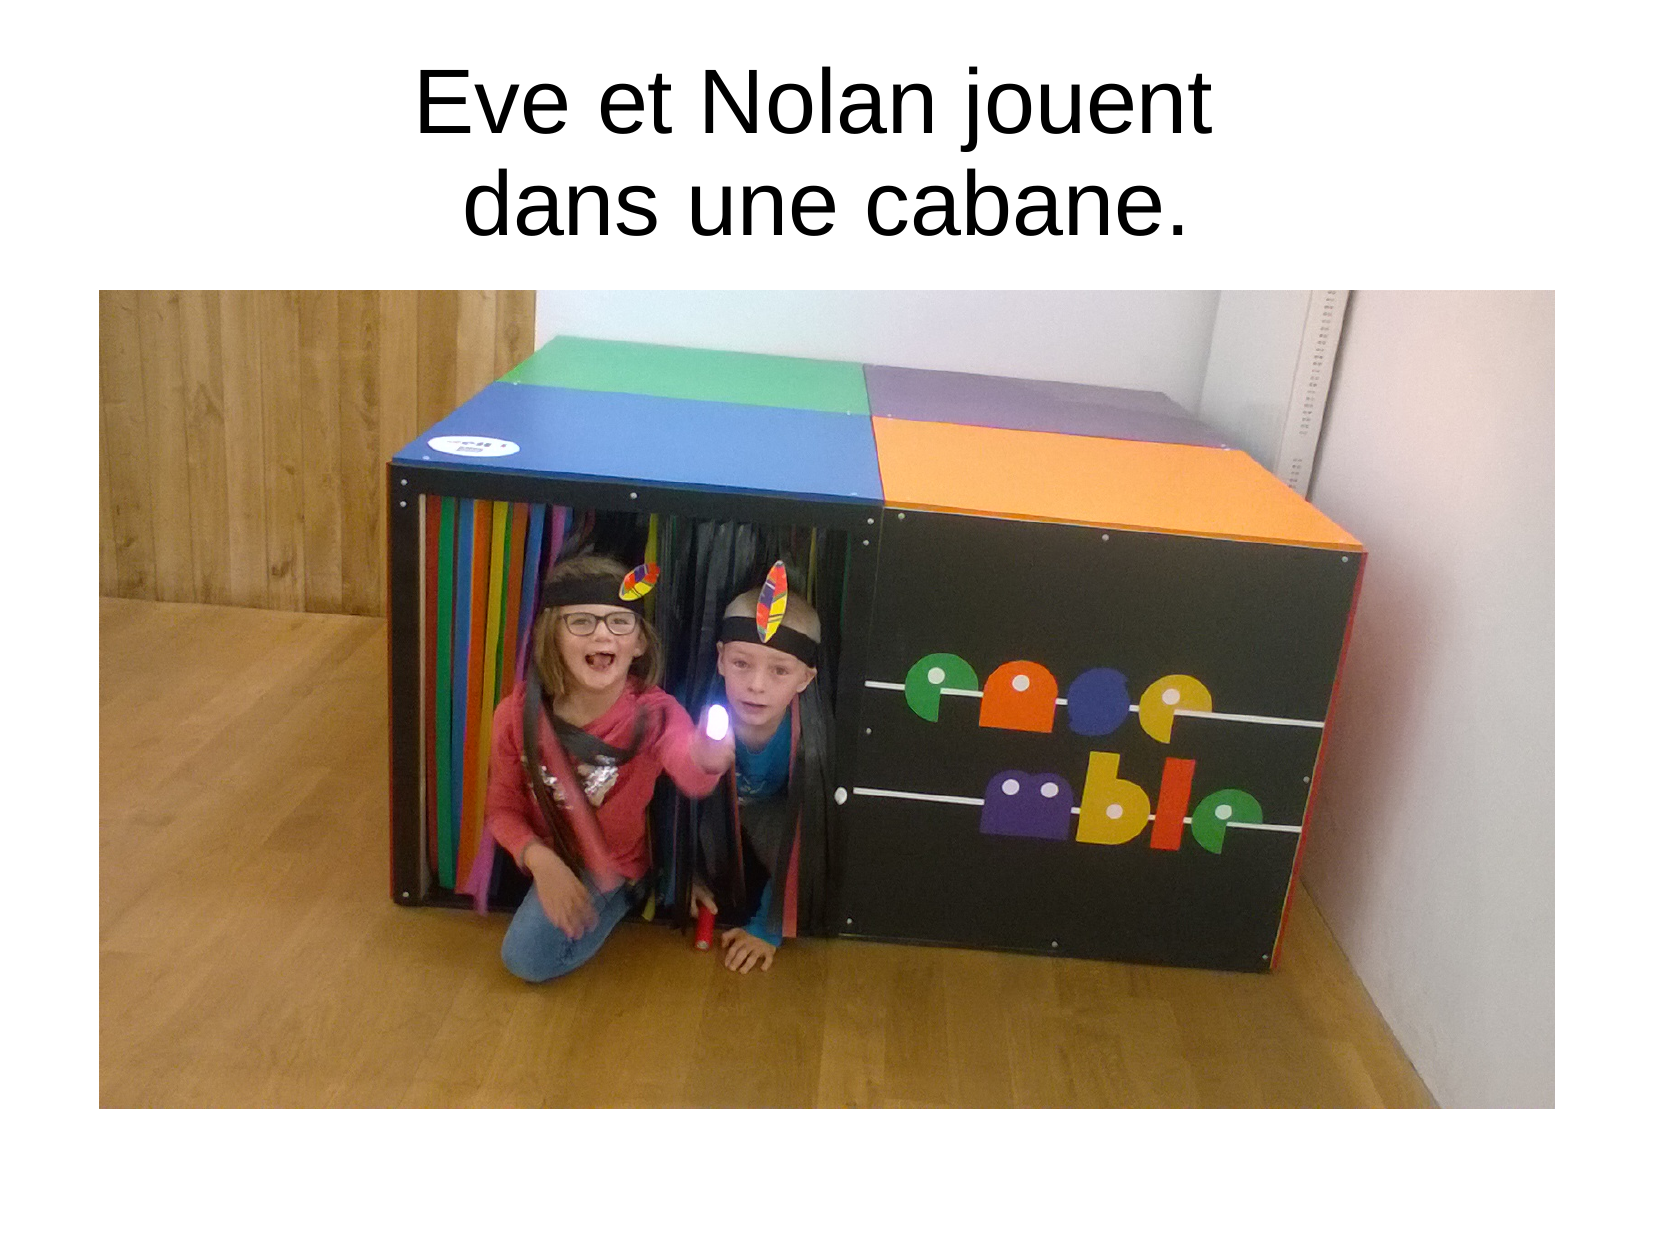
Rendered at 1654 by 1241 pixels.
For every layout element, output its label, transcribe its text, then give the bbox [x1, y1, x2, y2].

picture [99, 290, 1555, 1109]
title Eve et Nolan jouent dans une cabane. [82, 49, 1571, 257]
